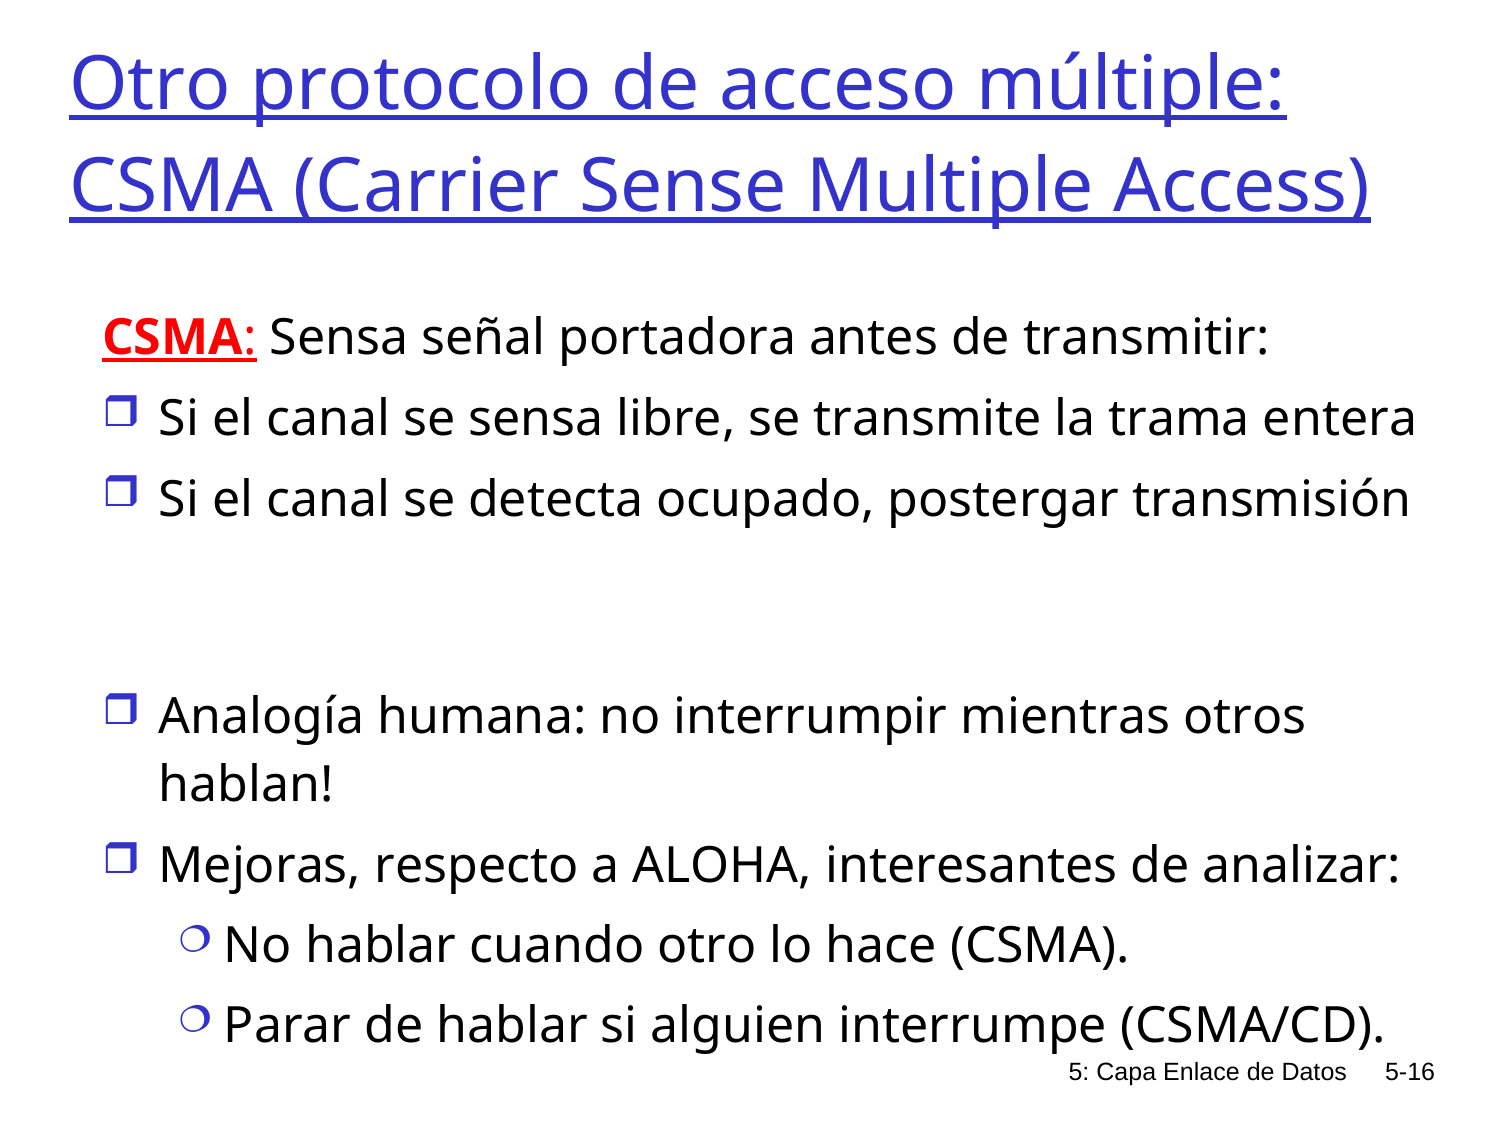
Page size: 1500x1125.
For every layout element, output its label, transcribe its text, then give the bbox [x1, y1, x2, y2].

list CSMA: Sensa señal portadora antes de transmitir: Si el canal se sensa libre, se transmite la trama entera Si el canal se detecta ocupado, postergar transmisión Analogía humana: no interrumpir mientras otros hablan! Mejoras, respecto a ALOHA, interesantes de analizar: No hablar cuando otro lo hace (CSMA). Parar de hablar si alguien interrumpe (CSMA/CD). [87, 293, 1449, 878]
title Otro protocolo de acceso múltiple: CSMA (Carrier Sense Multiple Access) [54, 37, 1444, 225]
